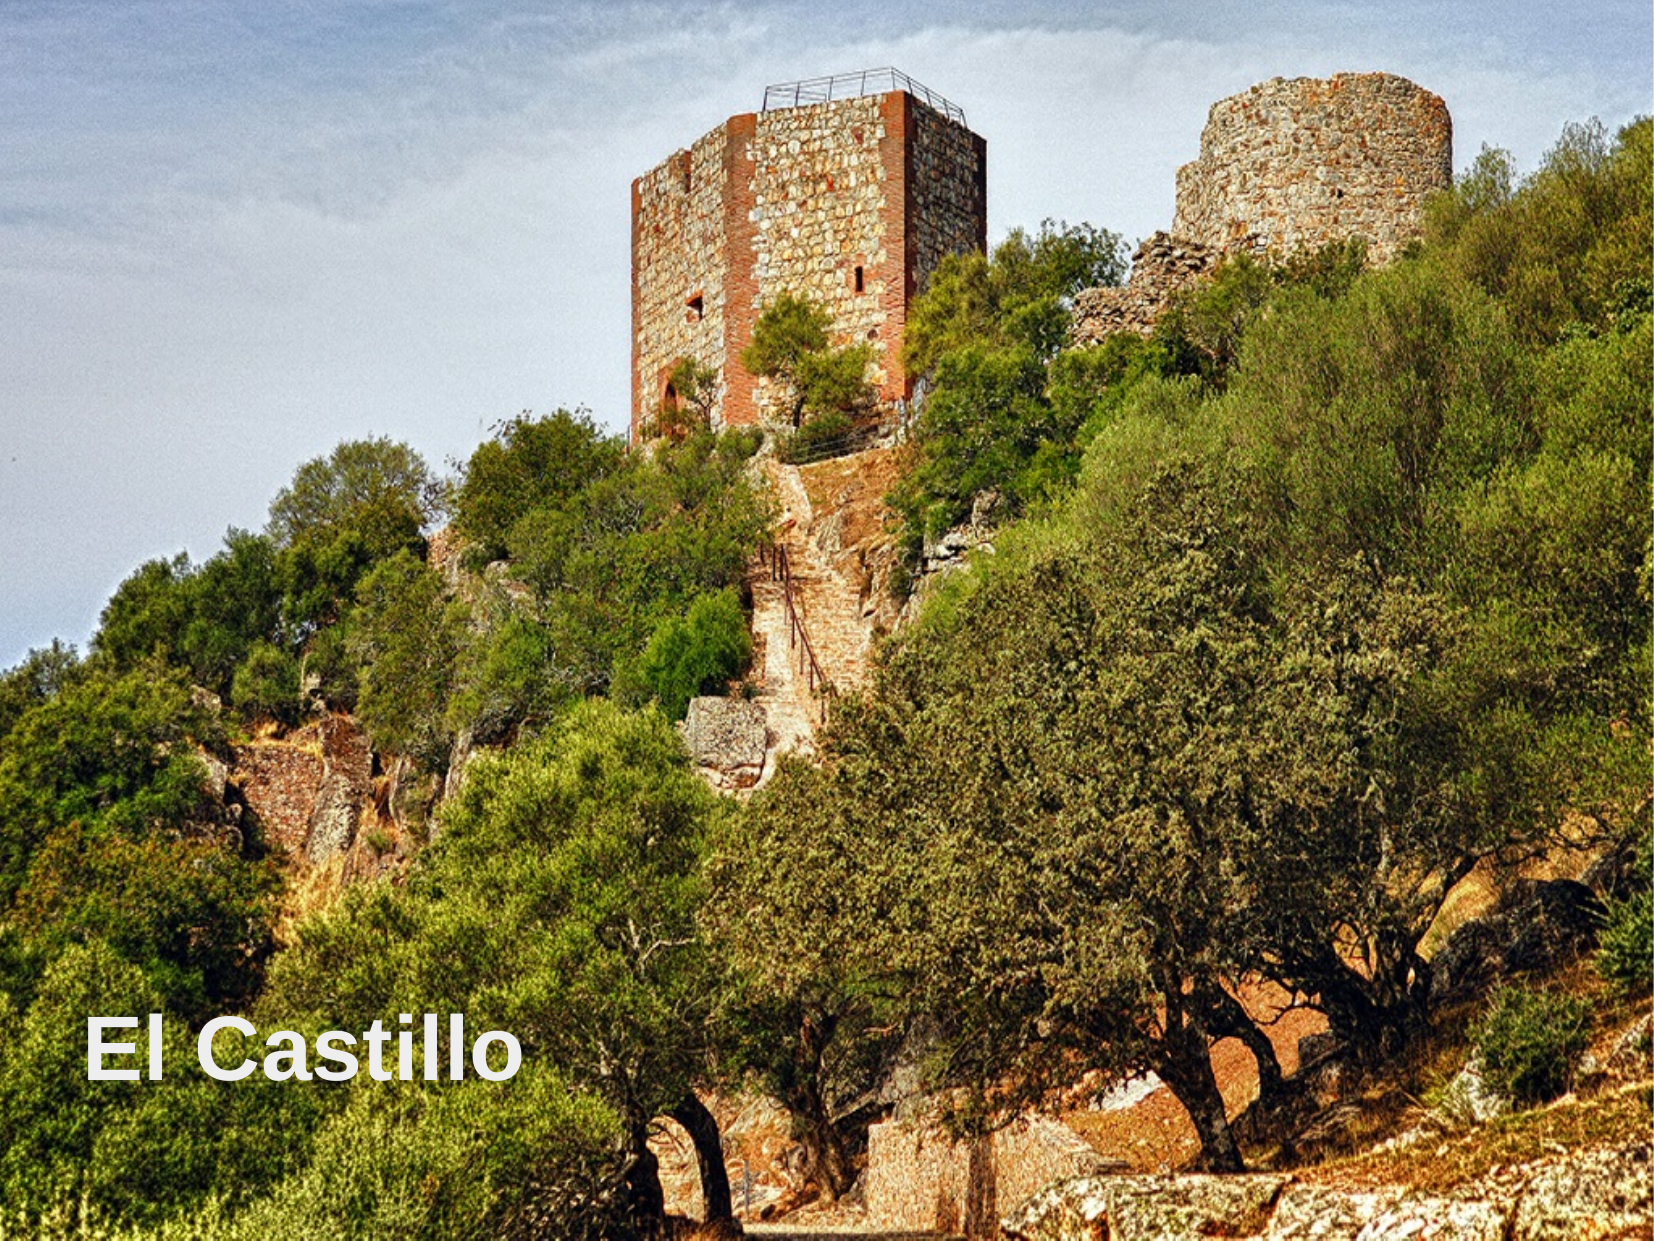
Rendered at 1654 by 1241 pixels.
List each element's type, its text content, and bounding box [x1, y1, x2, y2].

picture [0, 0, 1654, 1241]
title El Castillo [82, 944, 1571, 1152]
